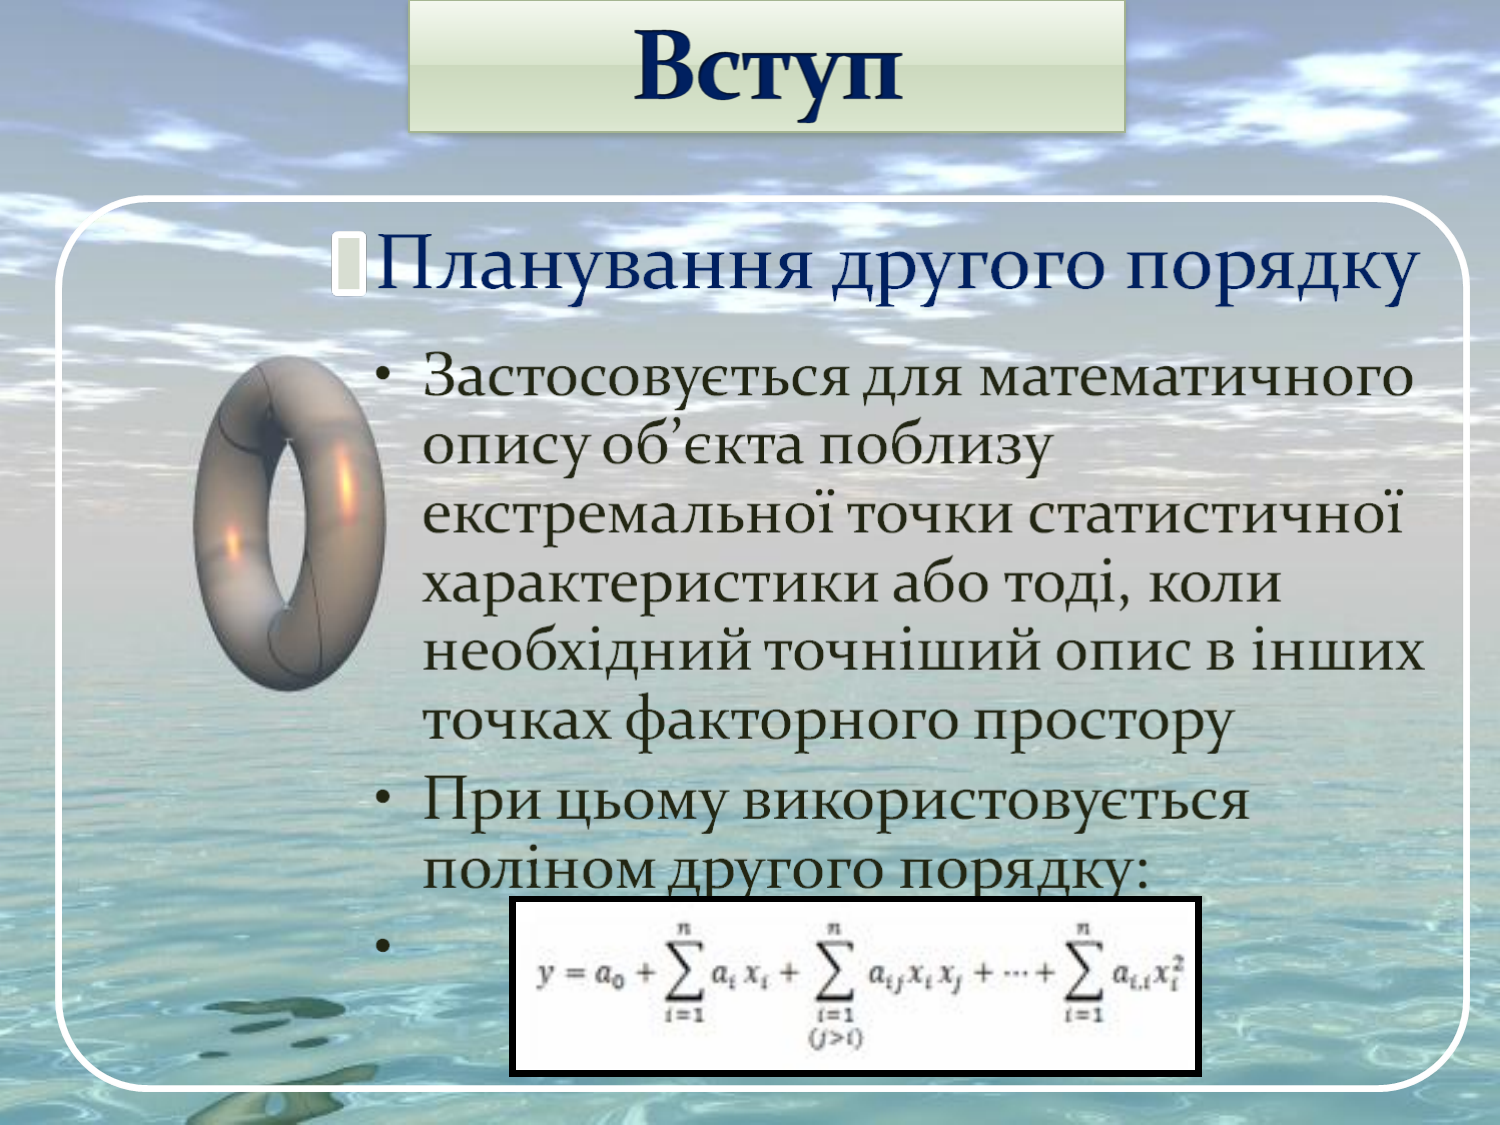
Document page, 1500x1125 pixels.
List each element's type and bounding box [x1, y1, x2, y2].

text_box [0, 0, 1500, 1125]
picture [54, 188, 1477, 1093]
